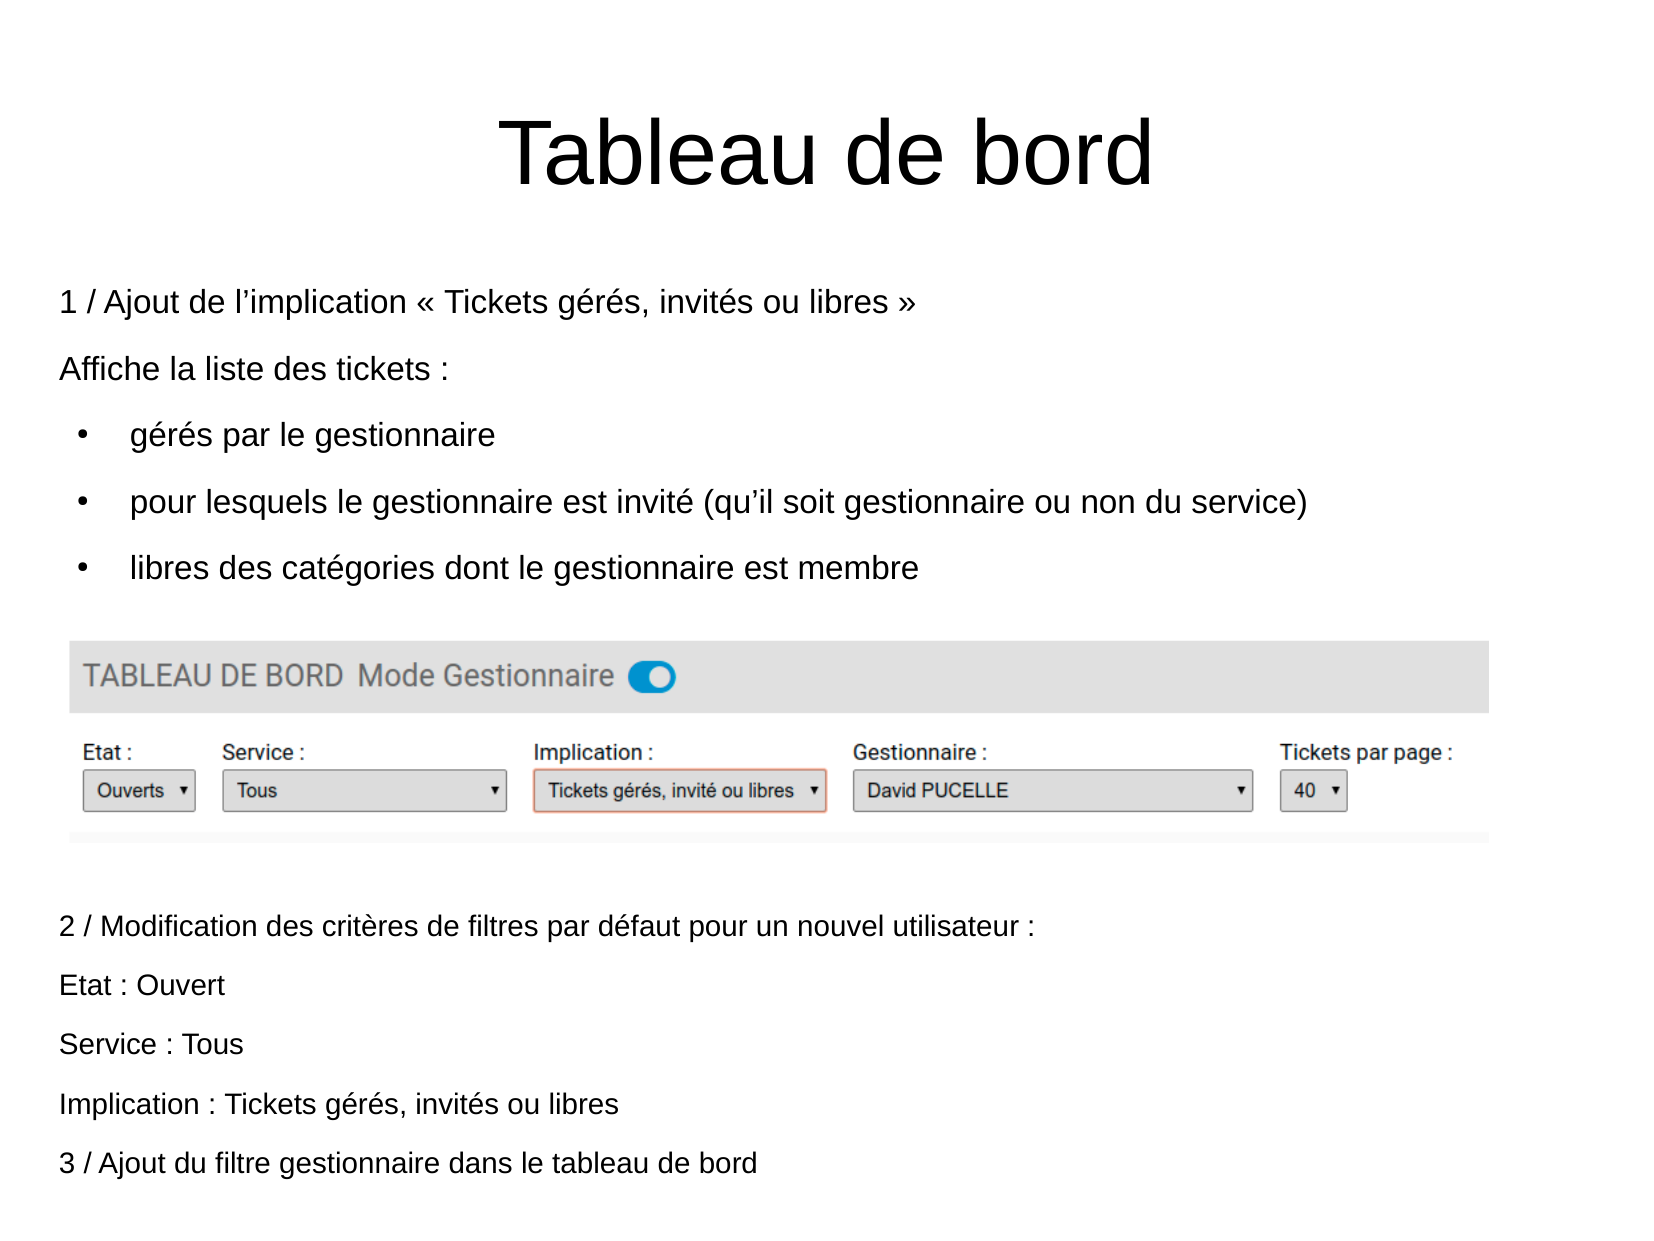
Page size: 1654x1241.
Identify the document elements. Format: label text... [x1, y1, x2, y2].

title Tableau de bord [82, 49, 1571, 257]
list 2 / Modification des critères de filtres par défaut pour un nouvel utilisateur : Etat : Ouvert Service : Tous Implication : Tickets gérés, invités ou libres 3 / Ajout du filtre gestionnaire dans le tableau de bord [59, 909, 1548, 1182]
picture [59, 637, 1489, 843]
list 1 / Ajout de l’implication « Tickets gérés, invités ou libres » Affiche la liste des tickets : gérés par le gestionnaire pour lesquels le gestionnaire est invité (qu’il soit gestionnaire ou non du service) libres des catégories dont le gestionnaire est membre [59, 283, 1548, 615]
